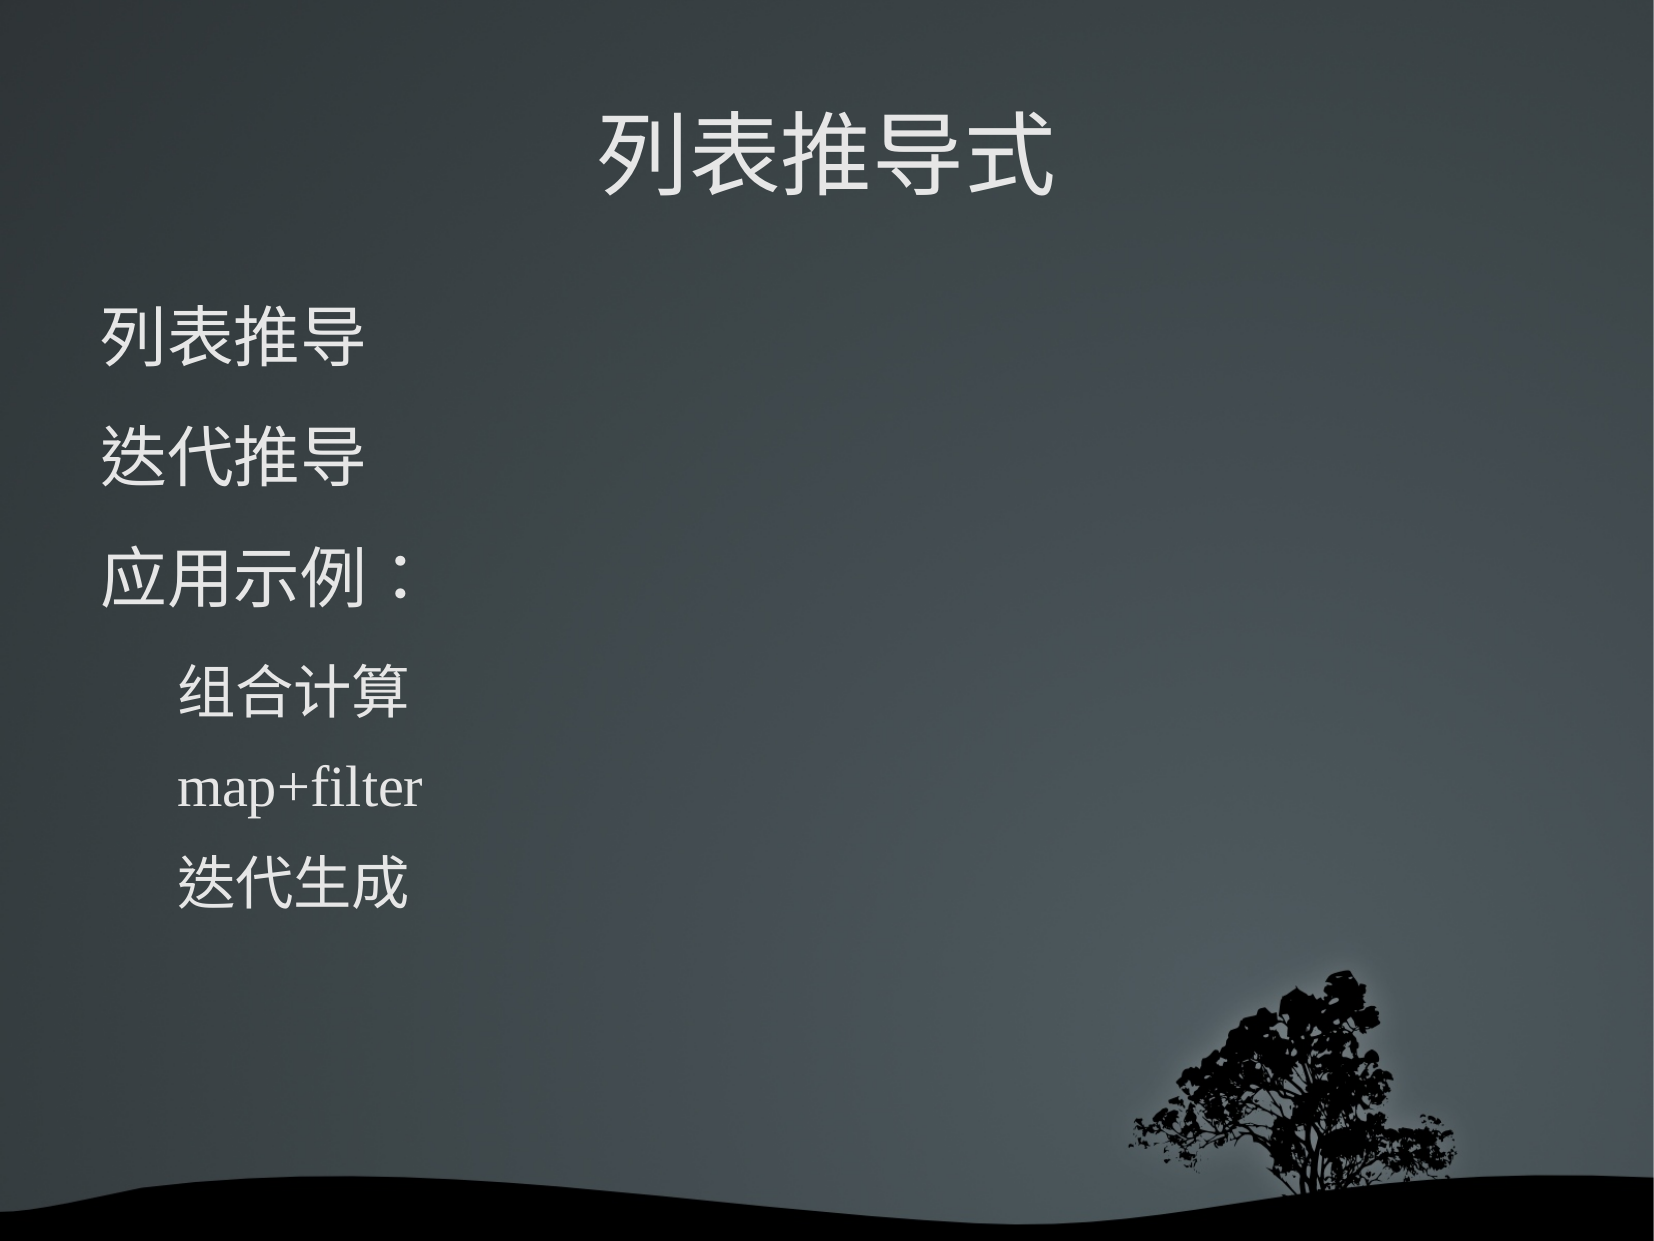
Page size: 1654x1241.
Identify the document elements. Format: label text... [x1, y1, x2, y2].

title 列表推导式 [82, 49, 1571, 257]
picture [0, 0, 1654, 1241]
list 列表推导 迭代推导 应用示例： 组合计算 map+filter 迭代生成 [82, 290, 1571, 1109]
